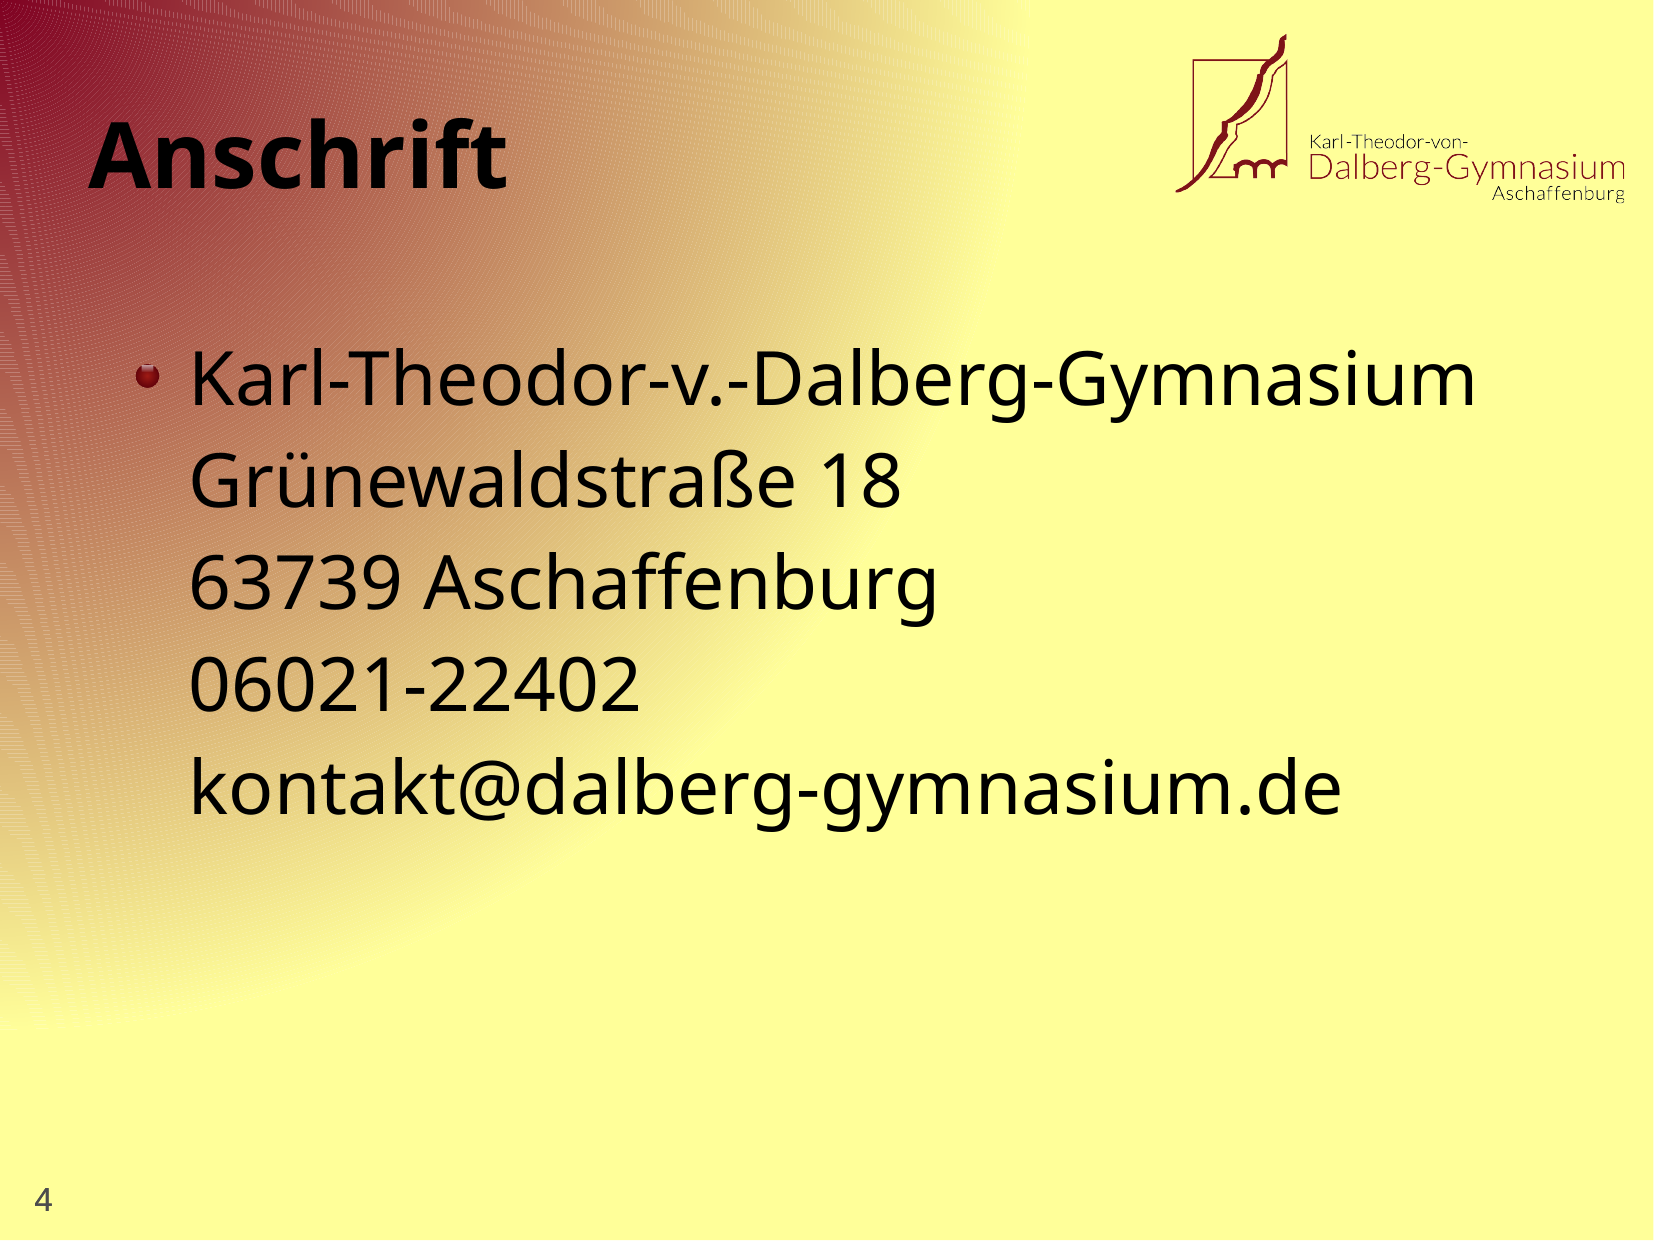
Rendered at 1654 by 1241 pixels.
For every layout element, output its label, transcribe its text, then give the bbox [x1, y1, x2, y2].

list Karl-Theodor-v.-Dalberg-Gymnasium Grünewaldstraße 18 63739 Aschaffenburg 06021-22402 kontakt@dalberg-gymnasium.de [118, 324, 1625, 1211]
title Anschrift [88, 49, 1211, 257]
picture [1174, 29, 1625, 207]
